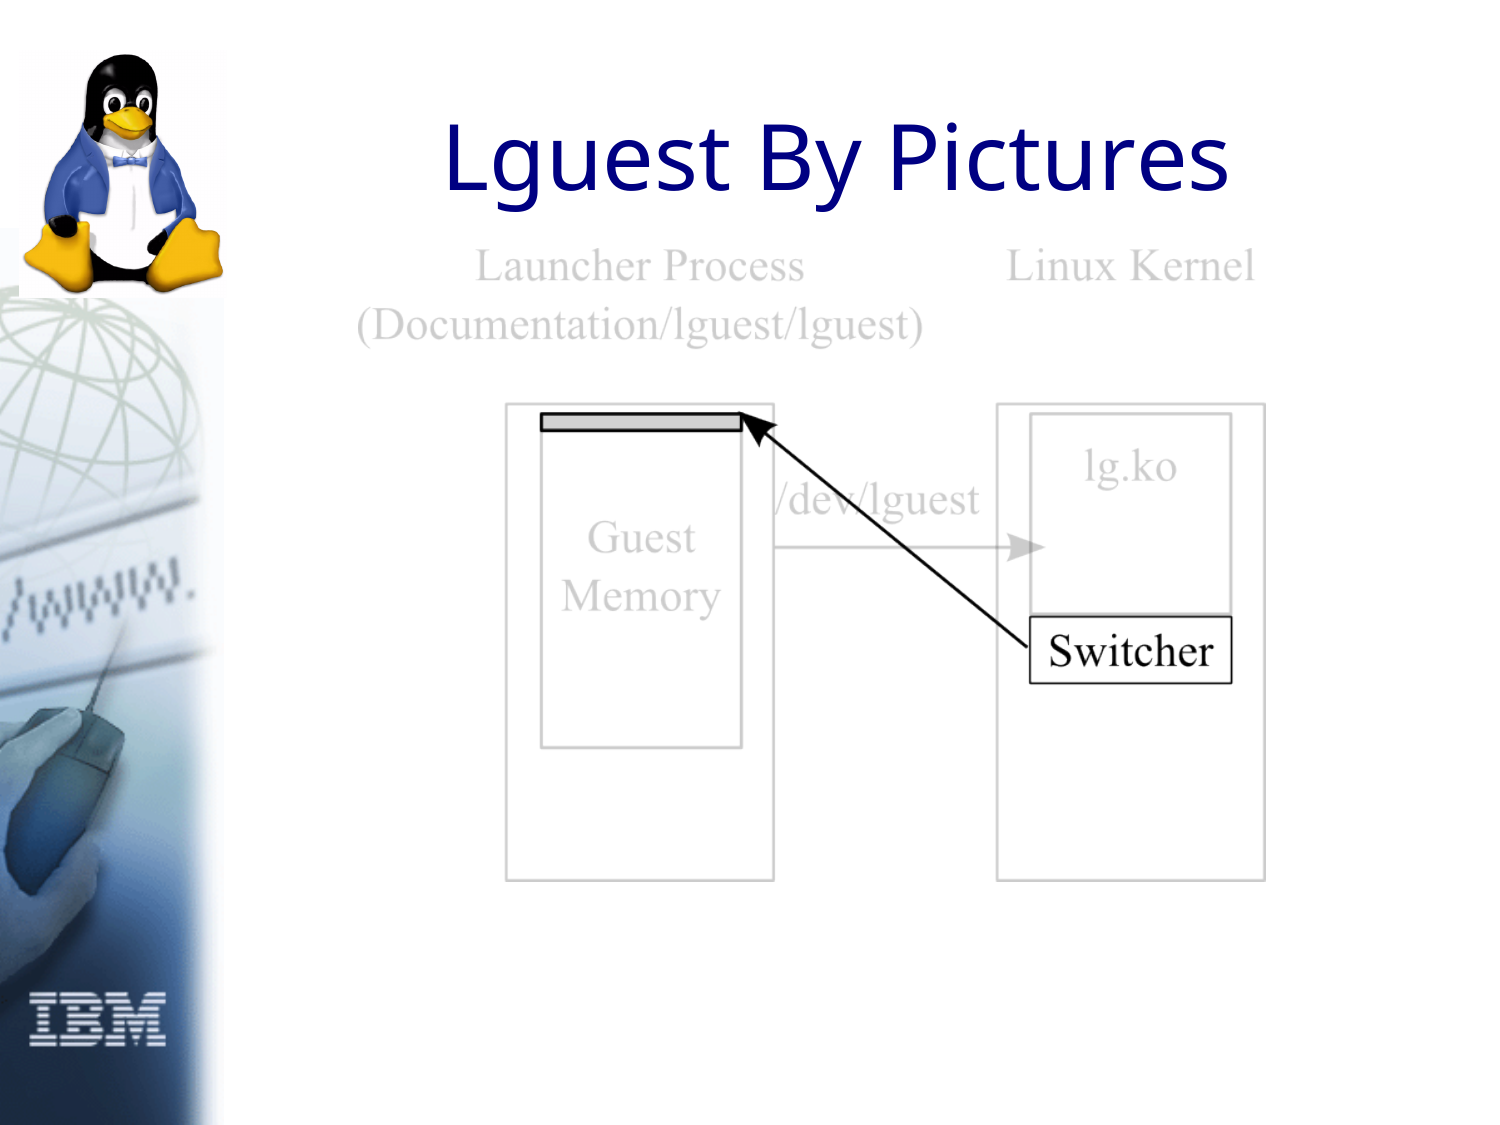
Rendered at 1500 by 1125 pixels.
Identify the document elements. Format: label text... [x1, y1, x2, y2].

picture [358, 248, 1266, 882]
title Lguest By Pictures [262, 37, 1413, 273]
